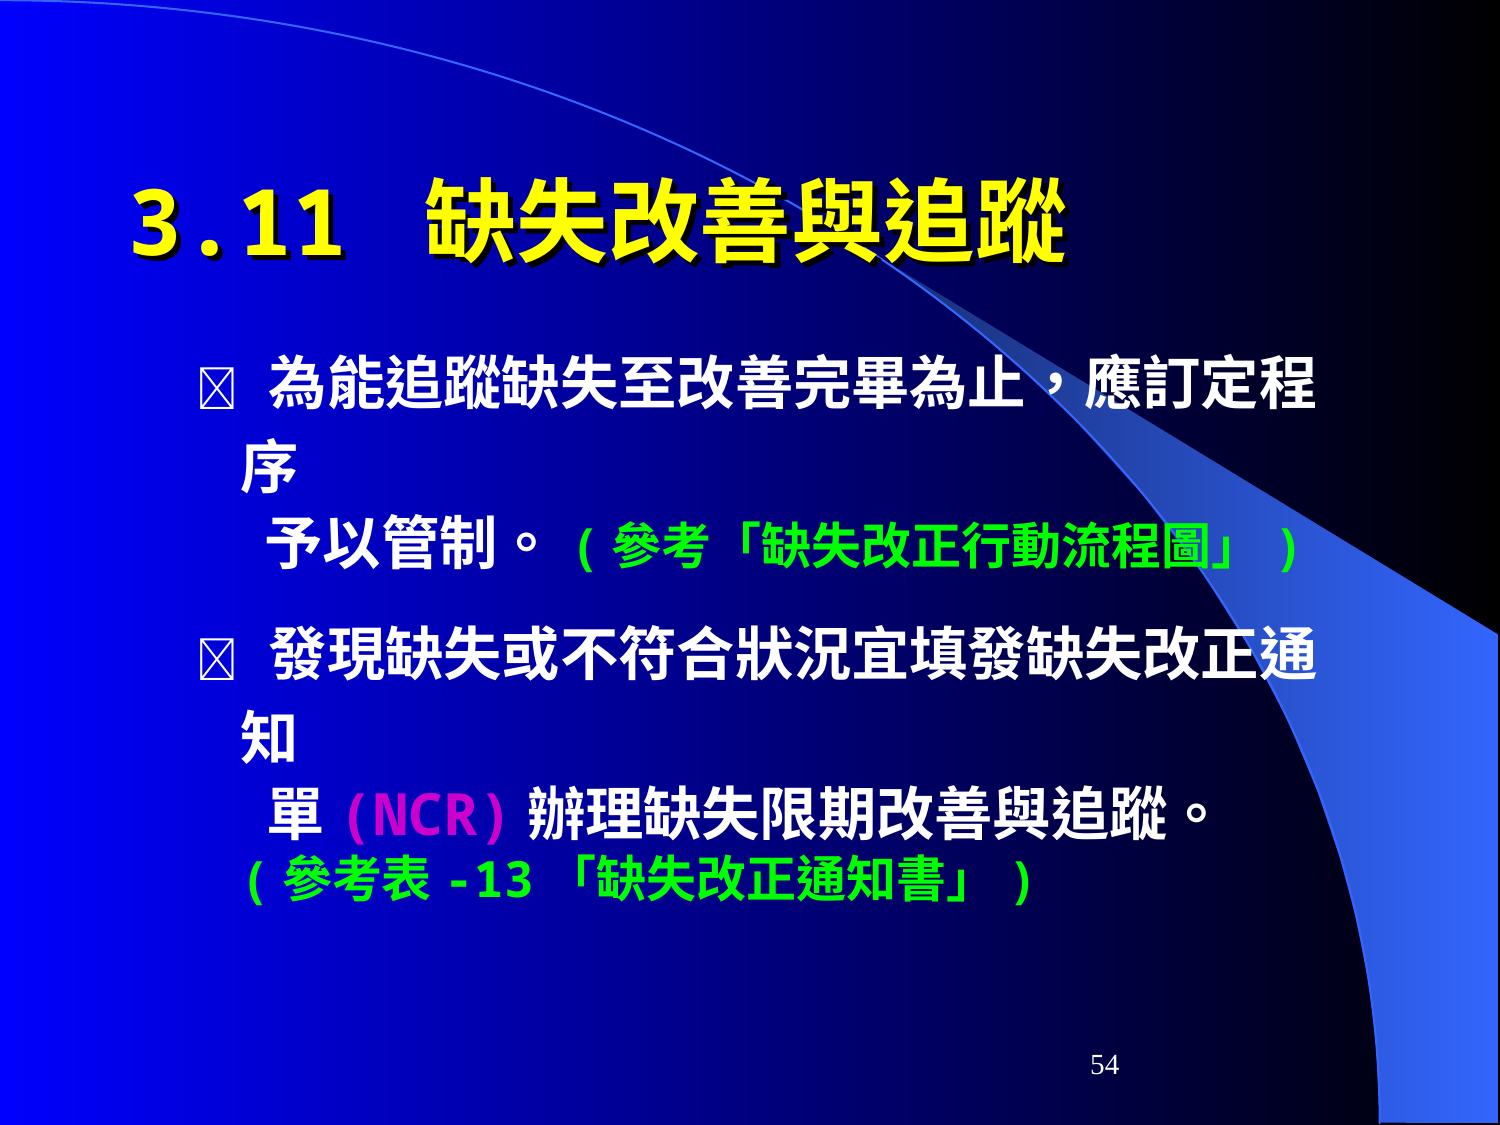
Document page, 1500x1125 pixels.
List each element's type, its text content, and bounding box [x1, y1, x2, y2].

title 3.11 缺失改善與追蹤 [112, 125, 1388, 313]
text_box [1074, 1025, 1388, 1101]
list  為能追蹤缺失至改善完畢為止，應訂定程序 予以管制。(參考「缺失改正行動流程圖」)  發現缺失或不符合狀況宜填發缺失改正通知 單(NCR)辦理缺失限期改善與追蹤。 (參考表-13「缺失改正通知書」) [112, 324, 1351, 1000]
